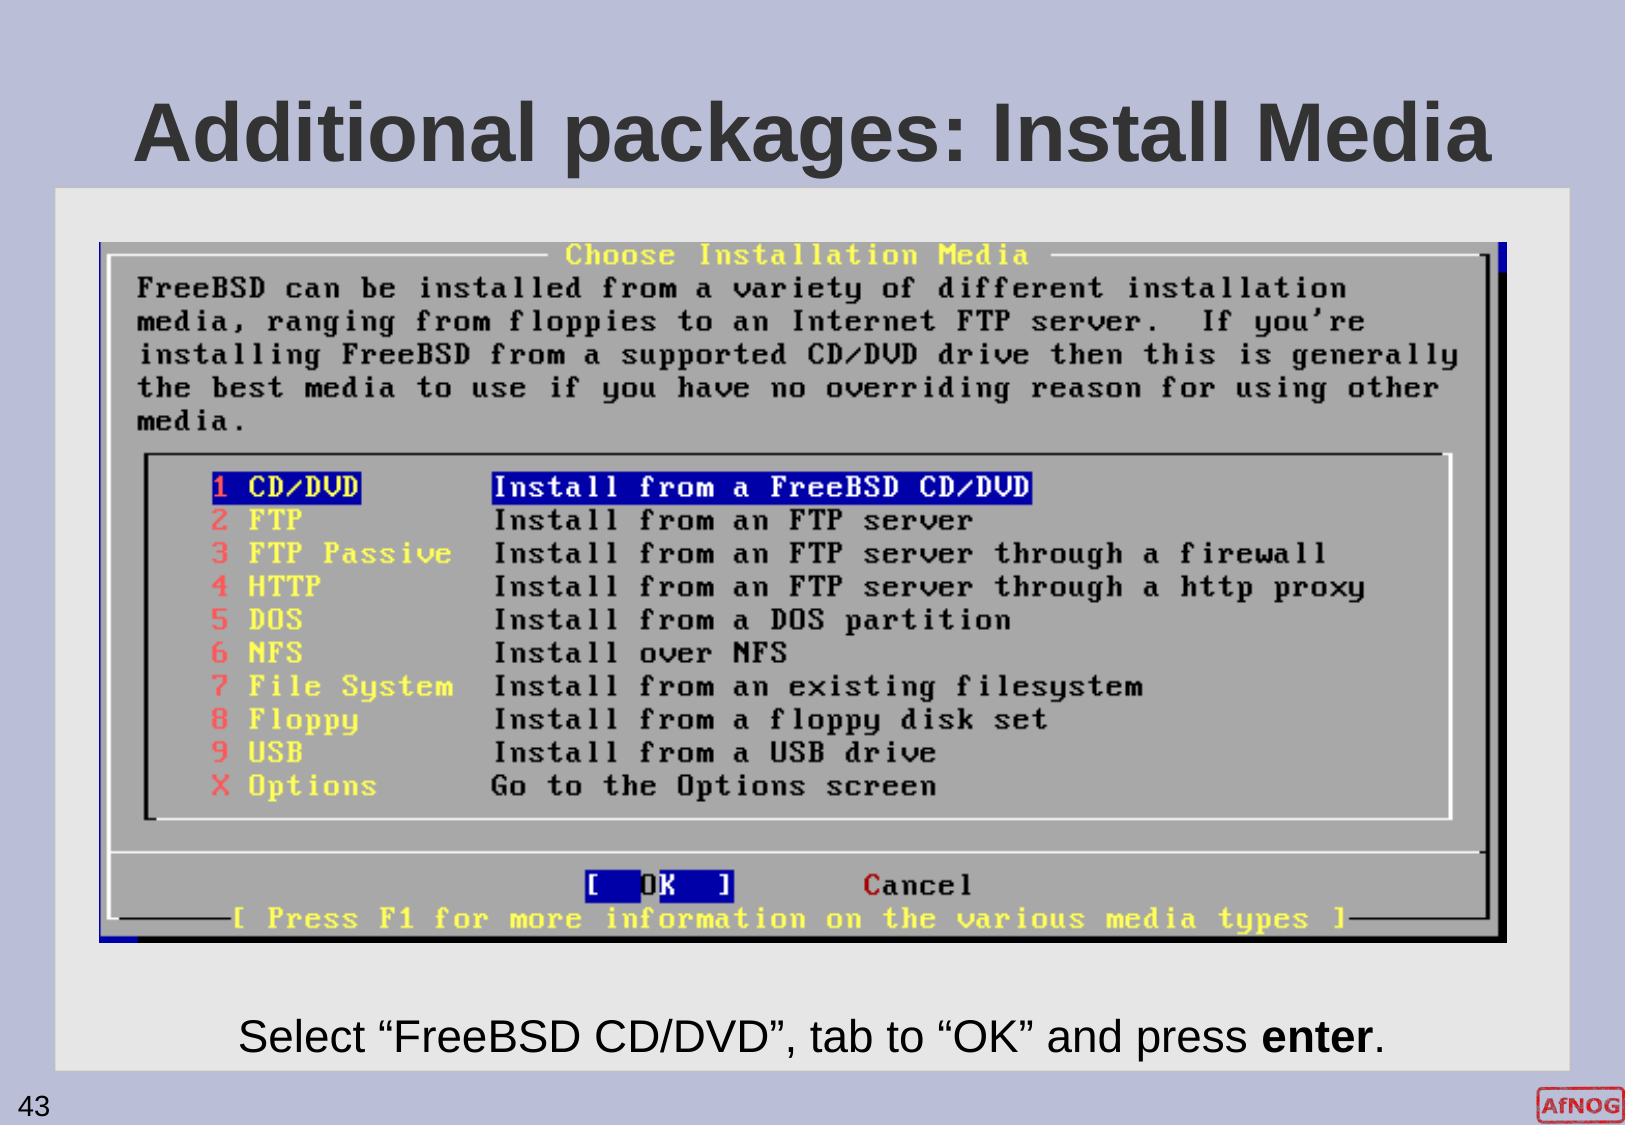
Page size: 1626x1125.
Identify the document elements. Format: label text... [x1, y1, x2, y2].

picture [99, 242, 1507, 943]
text_box Additional packages: Install Media [54, 51, 1571, 207]
text_box Select “FreeBSD CD/DVD”, tab to “OK” and press enter. [118, 999, 1506, 1067]
picture [1535, 1085, 1626, 1125]
